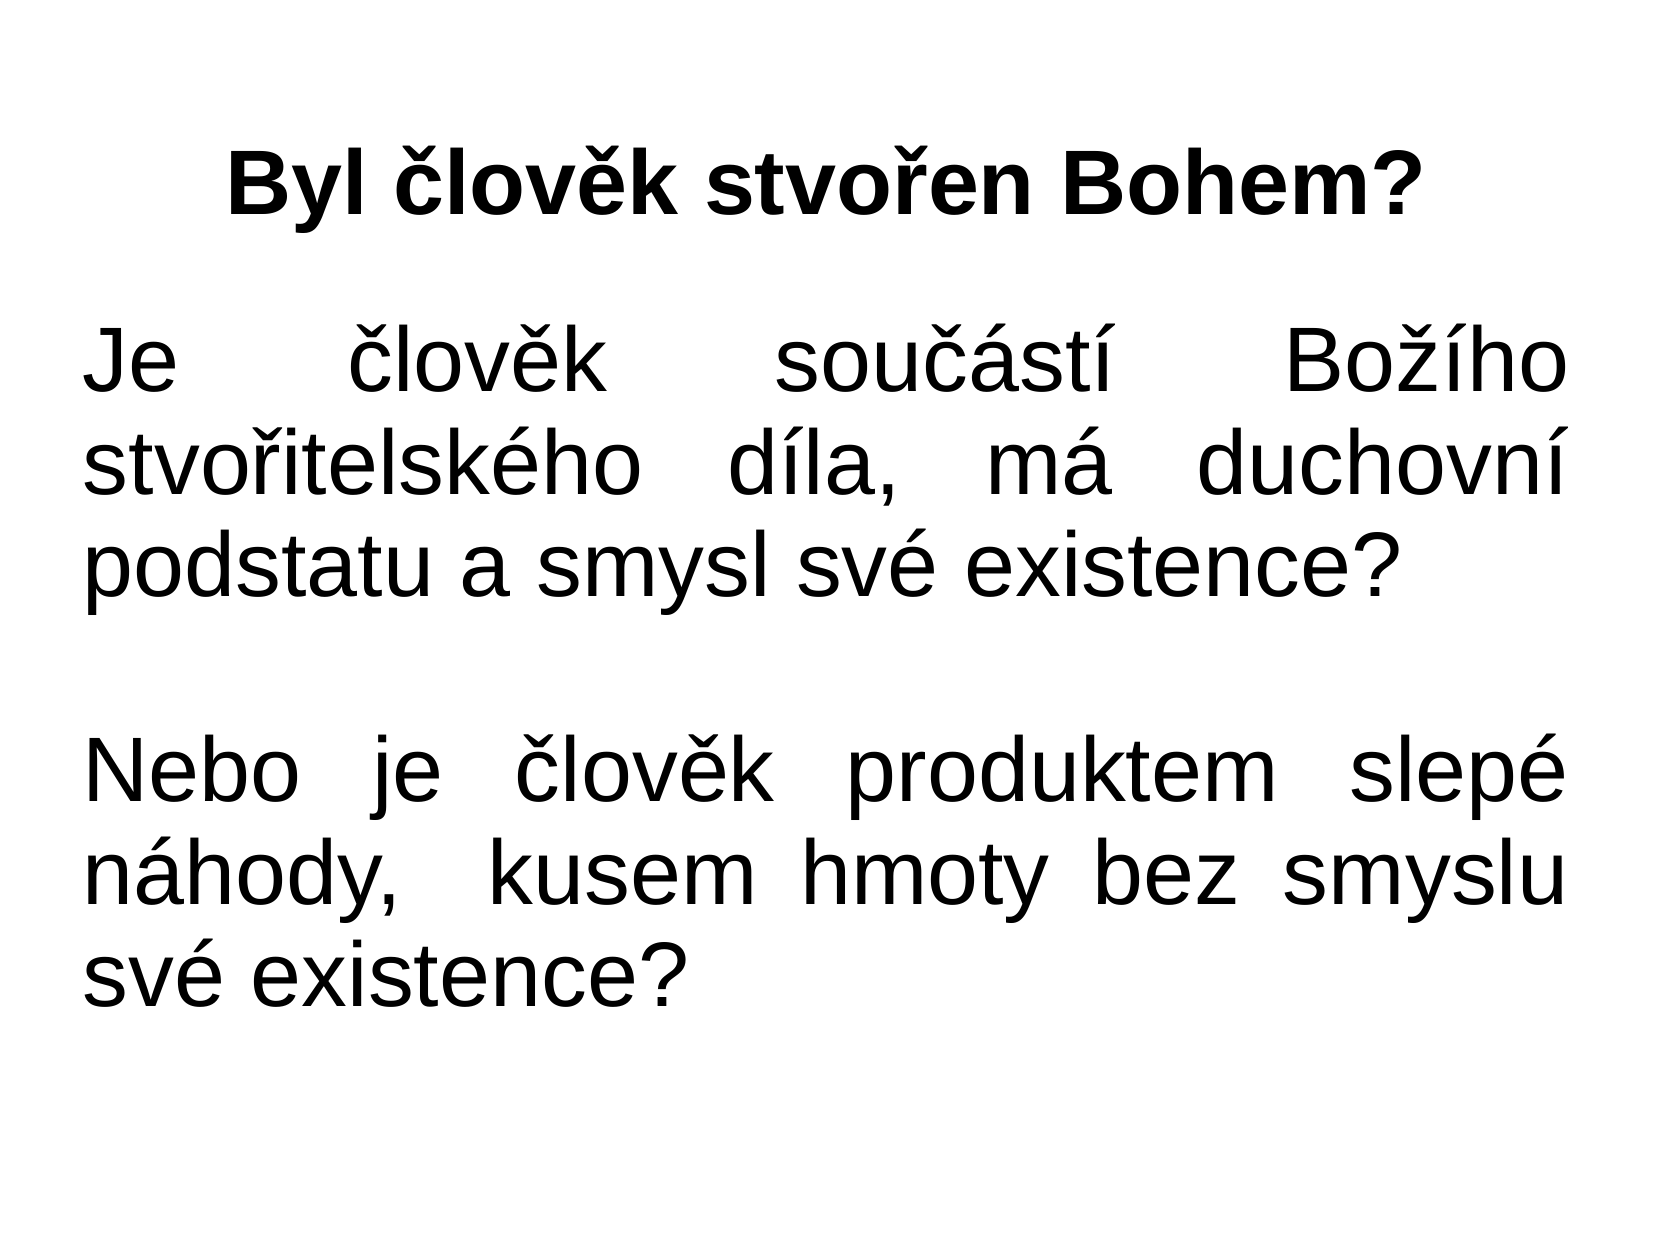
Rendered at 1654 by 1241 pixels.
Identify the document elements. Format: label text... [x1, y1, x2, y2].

subtitle Byl člověk stvořen Bohem? Je člověk součástí Božího stvořitelského díla, má duchovní podstatu a smysl své existence? Nebo je člověk produktem slepé náhody, kusem hmoty bez smyslu své existence? [82, 49, 1571, 1109]
